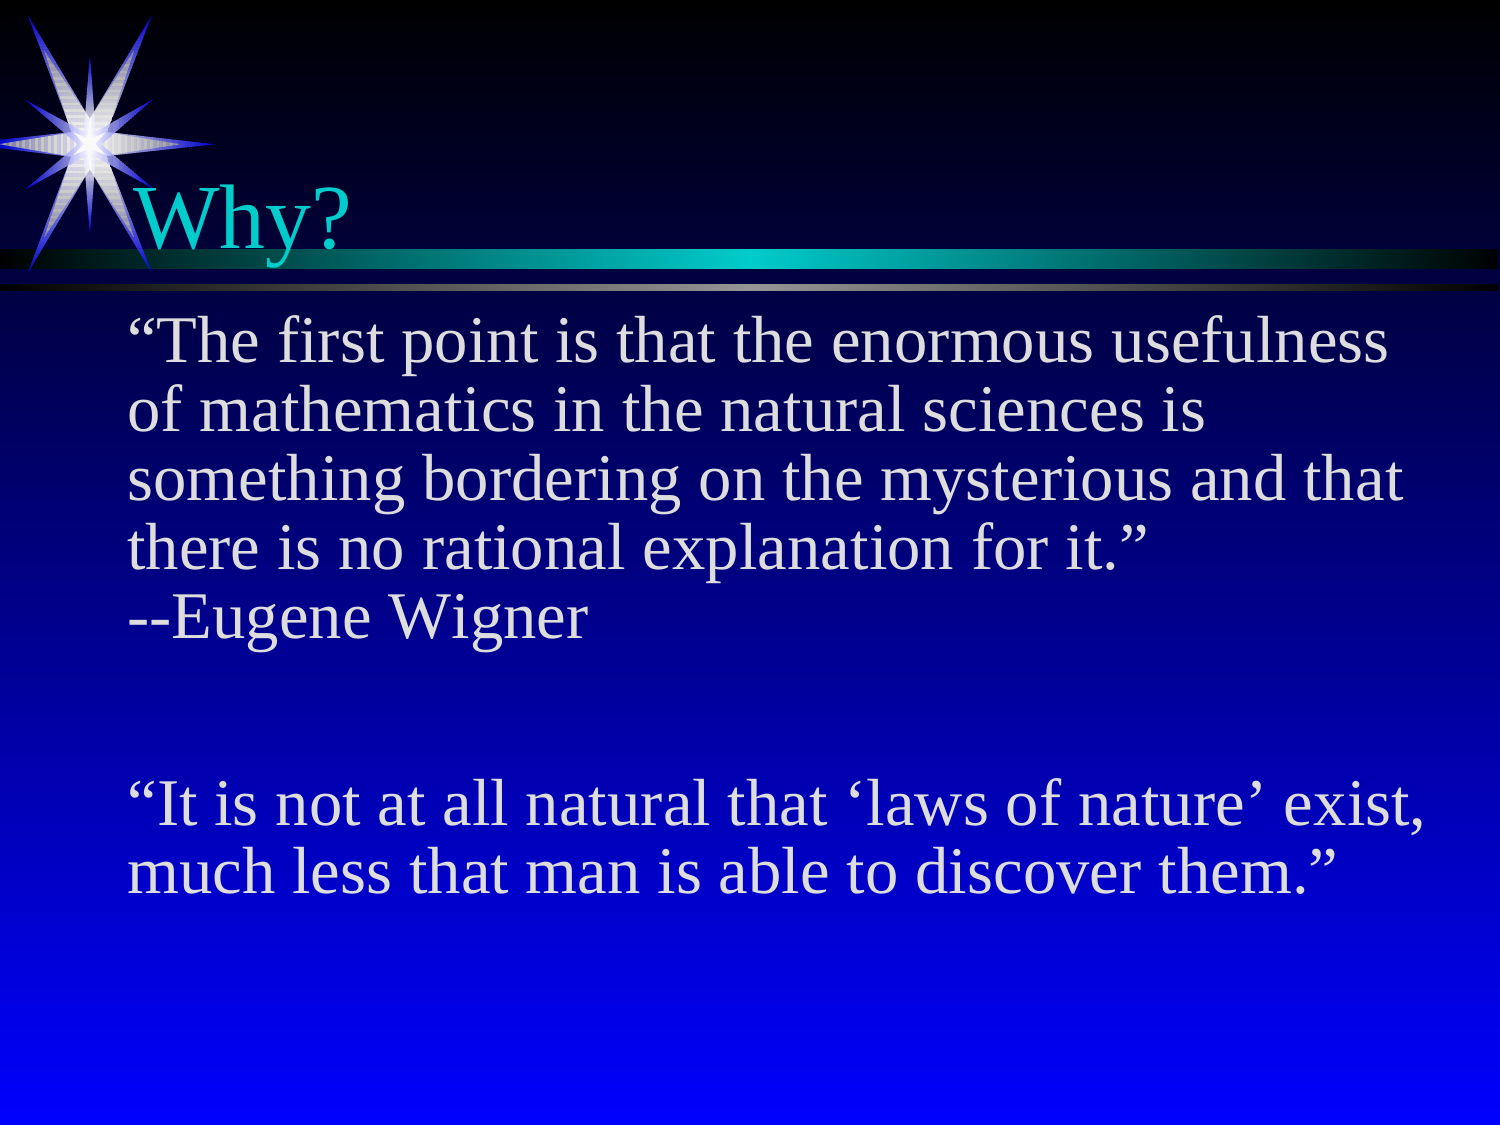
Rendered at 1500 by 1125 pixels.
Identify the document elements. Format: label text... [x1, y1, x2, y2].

text_box 20 [38, 43, 48, 49]
text_box “The first point is that the enormous usefulness of mathematics in the natural sciences is something bordering on the mysterious and that there is no rational explanation for it.” --Eugene Wigner [112, 299, 1438, 660]
title Why? [118, 87, 1422, 275]
text_box 20 [38, 239, 49, 245]
text_box 20 [131, 43, 142, 49]
text_box “It is not at all natural that ‘laws of nature’ exist, much less that man is able to discover them.” [112, 762, 1451, 916]
